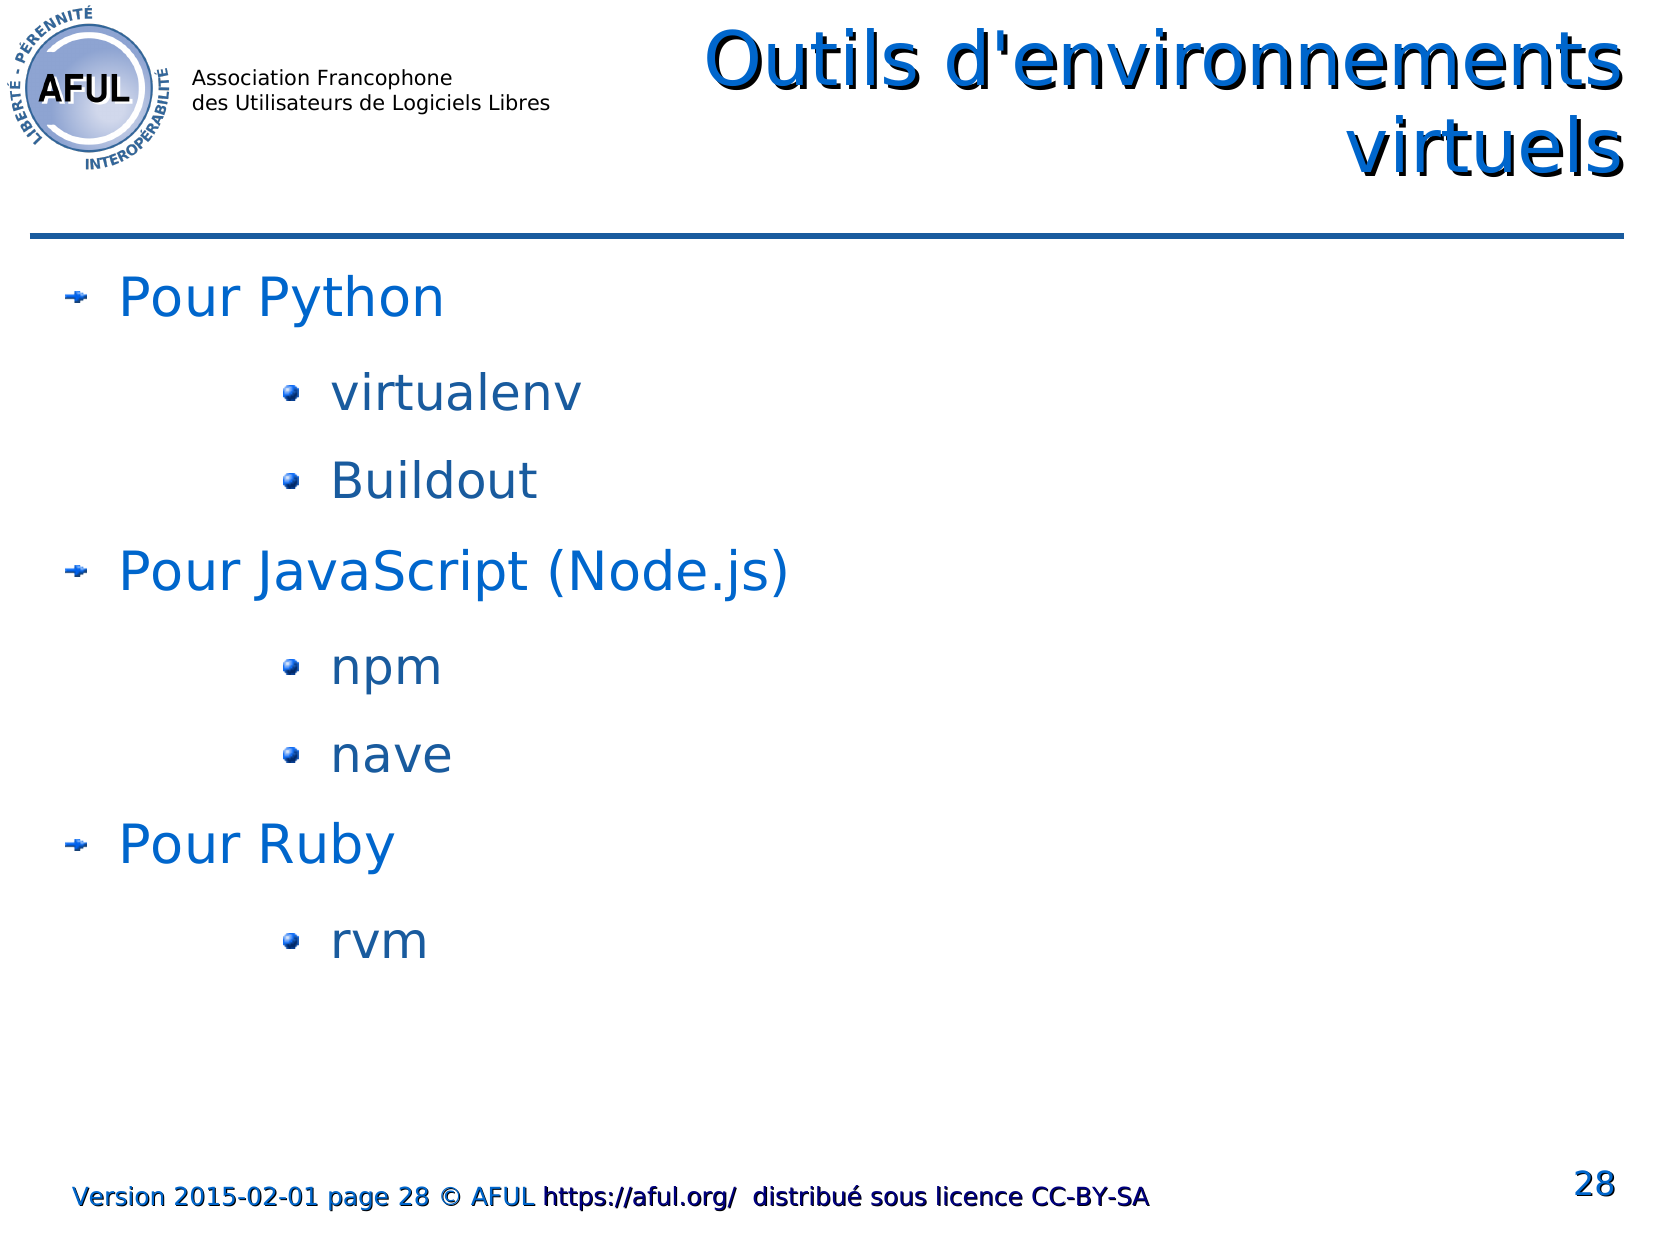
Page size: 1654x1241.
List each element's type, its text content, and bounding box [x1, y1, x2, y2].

list Pour Python virtualenv Buildout Pour JavaScript (Node.js) npm nave Pour Ruby rvm [47, 265, 1595, 1196]
title Outils d'environnements virtuels [501, 0, 1625, 207]
picture [0, 0, 178, 178]
